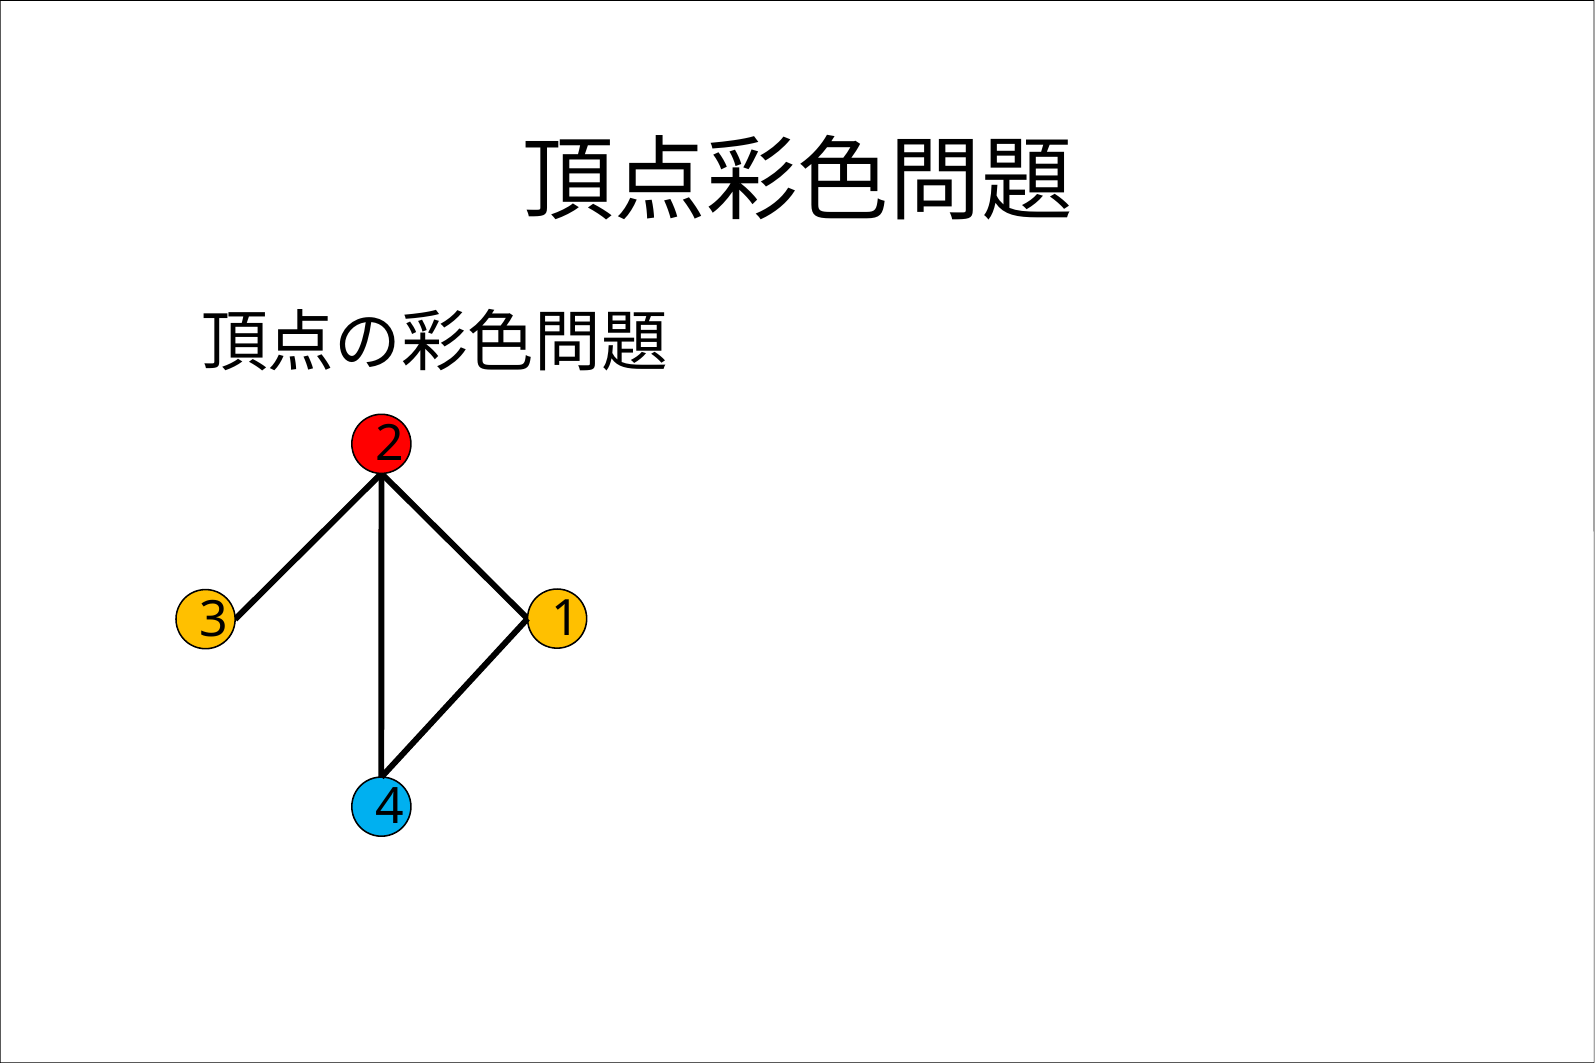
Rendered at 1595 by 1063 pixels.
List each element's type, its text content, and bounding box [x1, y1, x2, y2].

text_box 1 [527, 589, 587, 649]
text_box 4 [351, 777, 411, 837]
text_box 2 [351, 414, 411, 474]
text_box 頂点彩色問題 [117, 88, 1479, 266]
text_box 頂点の彩色問題 [117, 295, 1479, 965]
text_box 3 [175, 589, 236, 649]
